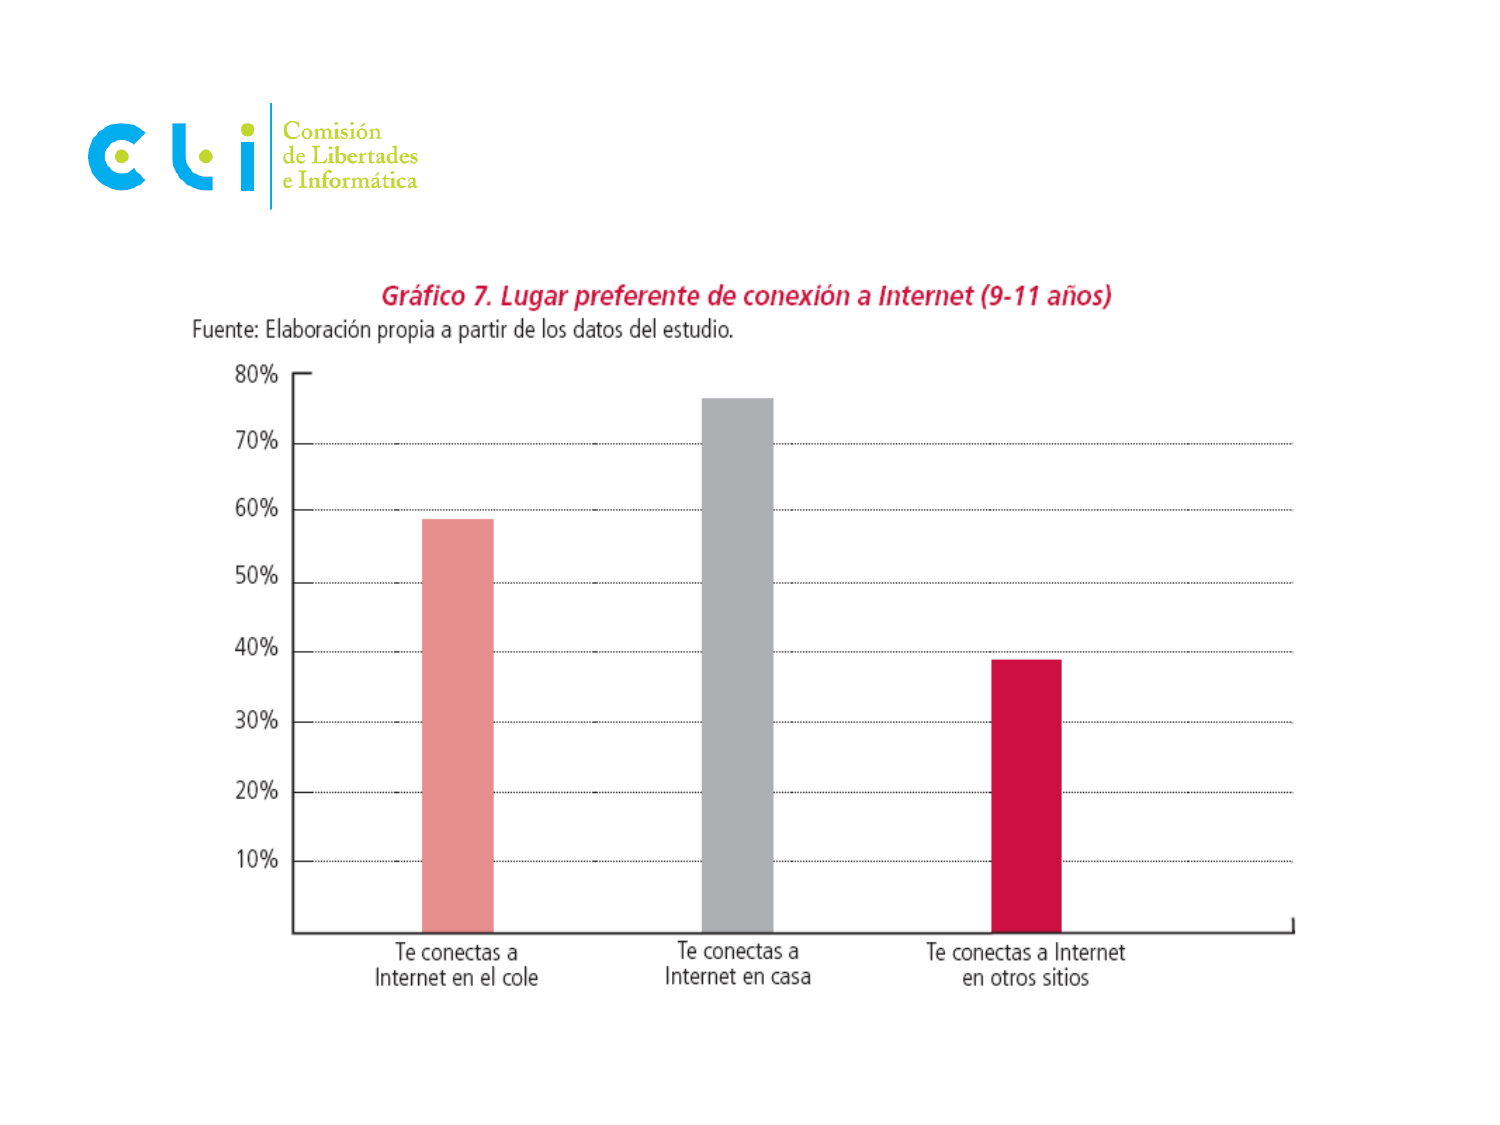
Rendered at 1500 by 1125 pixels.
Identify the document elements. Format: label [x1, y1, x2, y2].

picture [172, 262, 1328, 1005]
picture [17, 45, 514, 233]
